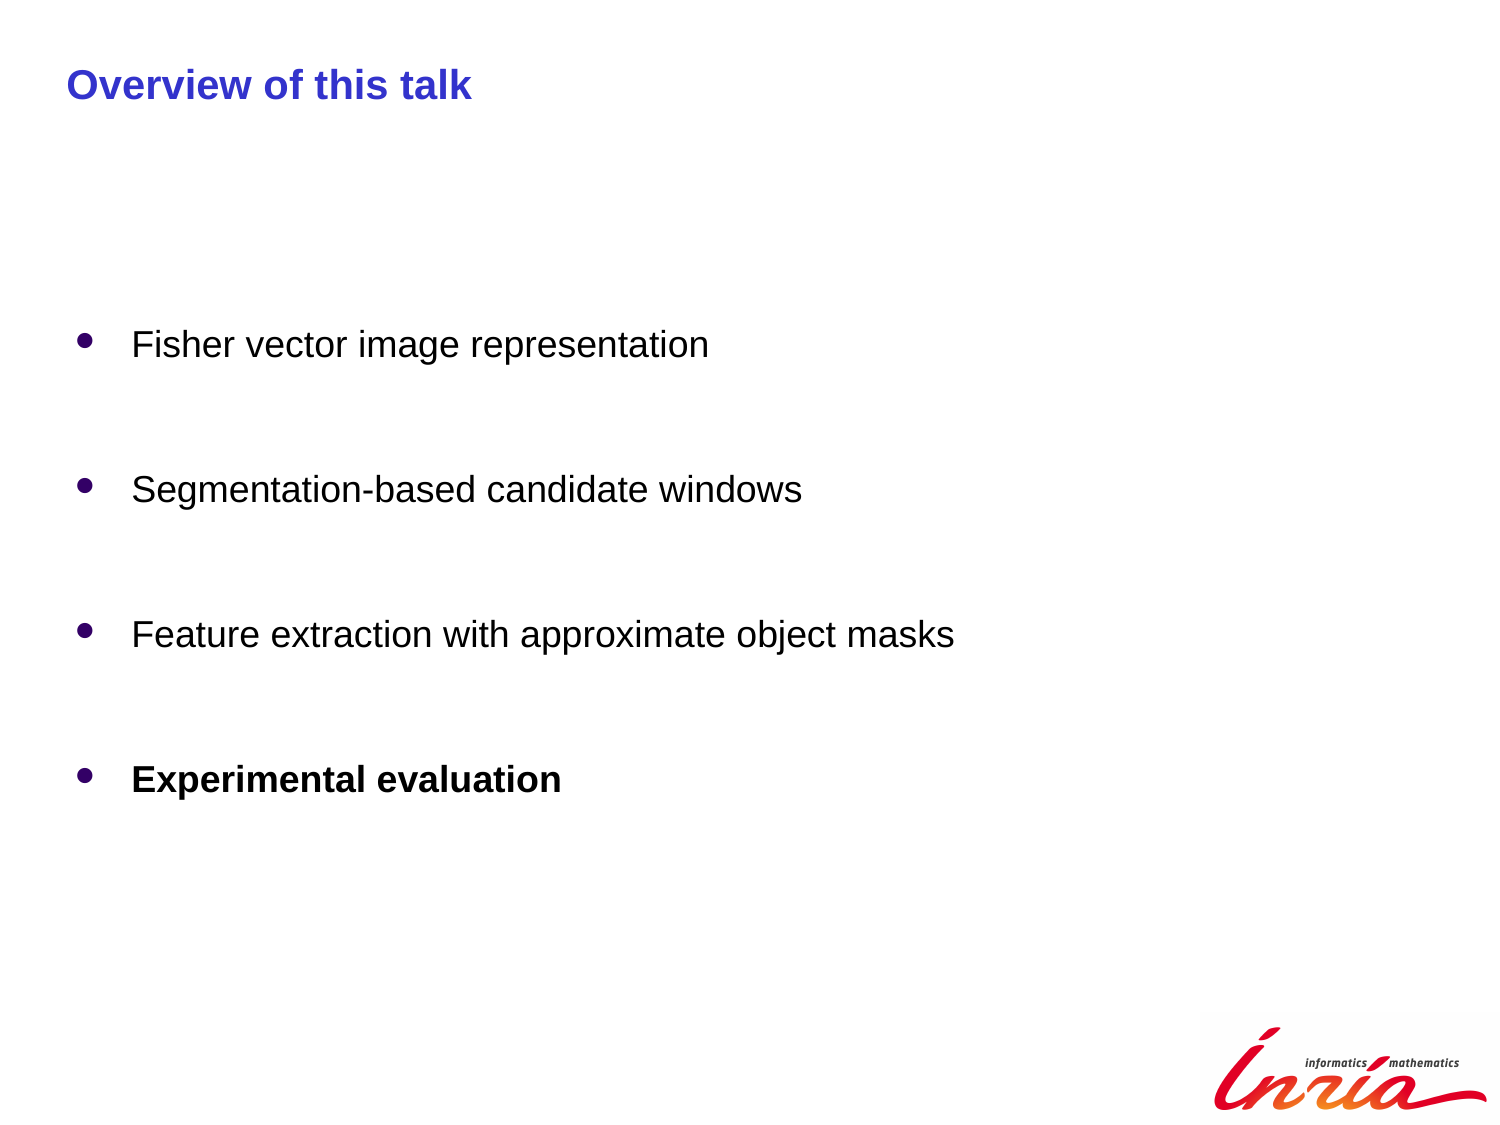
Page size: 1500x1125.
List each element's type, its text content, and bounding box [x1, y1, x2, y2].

picture [1200, 1012, 1500, 1125]
title Overview of this talk [51, 46, 1459, 123]
list Fisher vector image representation Segmentation-based candidate windows Feature extraction with approximate object masks Experimental evaluation [75, 178, 1425, 976]
